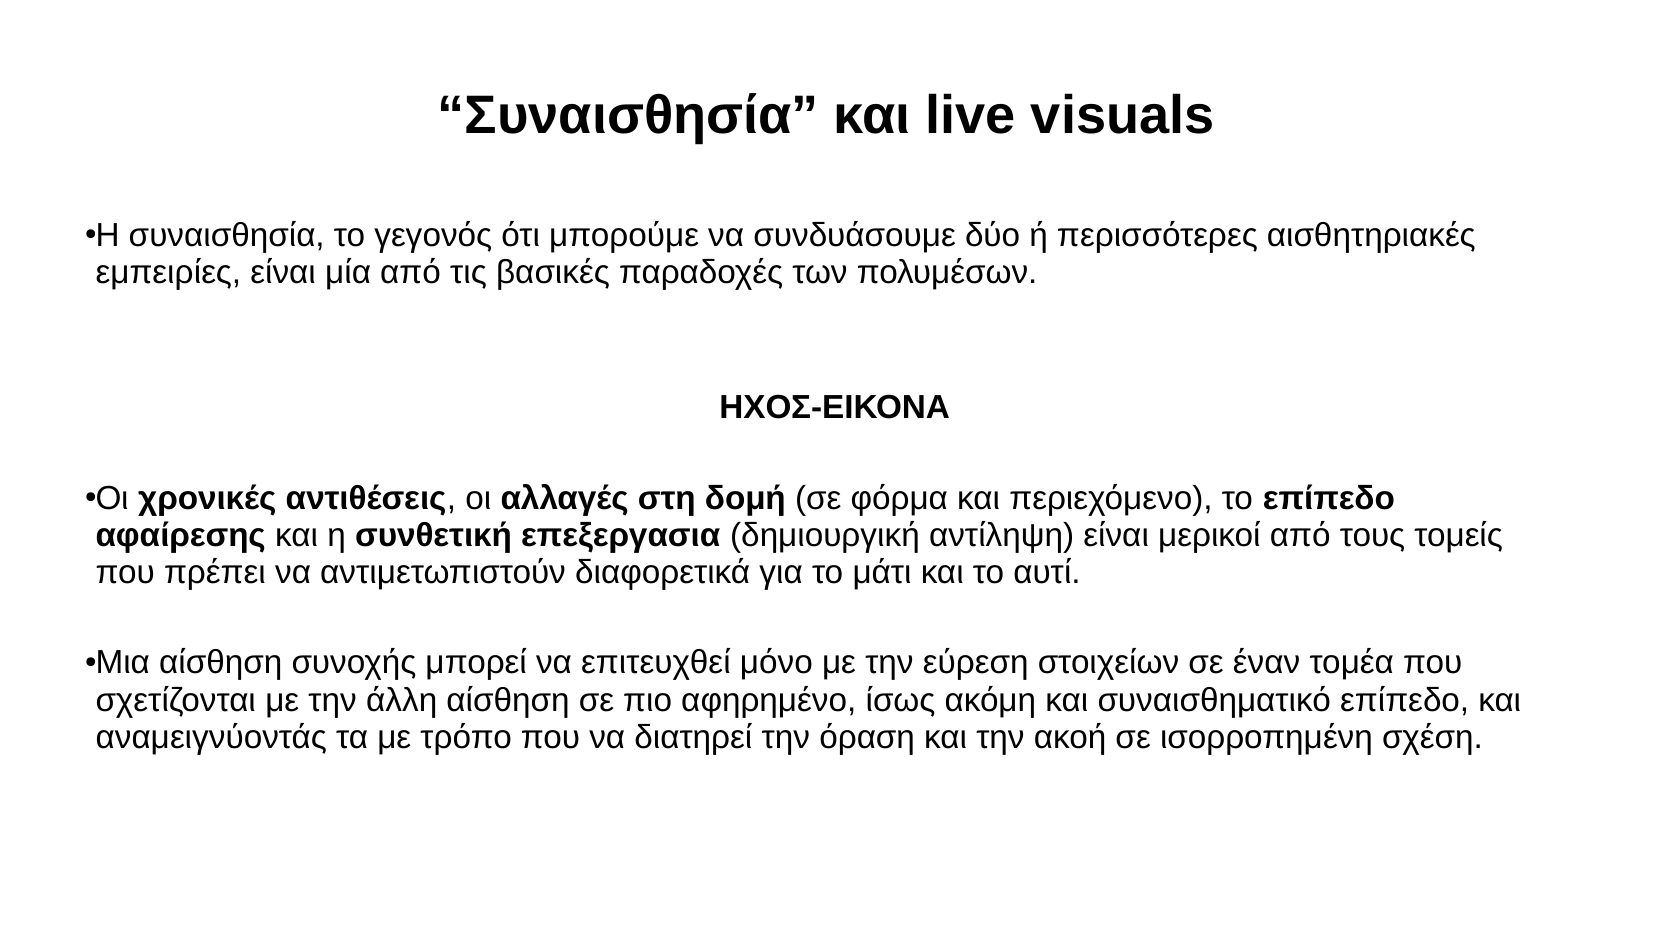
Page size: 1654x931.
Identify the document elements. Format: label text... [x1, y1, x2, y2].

title “Συναισθησία” και live visuals [82, 37, 1571, 193]
list Η συναισθησία, το γεγονός ότι μπορούμε να συνδυάσουμε δύο ή περισσότερες αισθητηριακές εμπειρίες, είναι μία από τις βασικές παραδοχές των πολυμέσων. ΗΧΟΣ-ΕΙΚΟΝΑ Οι χρονικές αντιθέσεις, οι αλλαγές στη δομή (σε φόρμα και περιεχόμενο), το επίπεδο αφαίρεσης και η συνθετική επεξεργασια (δημιουργική αντίληψη) είναι μερικοί από τους τομείς που πρέπει να αντιμετωπιστούν διαφορετικά για το μάτι και το αυτί. Μια αίσθηση συνοχής μπορεί να επιτευχθεί μόνο με την εύρεση στοιχείων σε έναν τομέα που σχετίζονται με την άλλη αίσθηση σε πιο αφηρημένο, ίσως ακόμη και συναισθηματικό επίπεδο, και αναμειγνύοντάς τα με τρόπο που να διατηρεί την όραση και την ακοή σε ισορροπημένη σχέση. [81, 216, 1570, 756]
